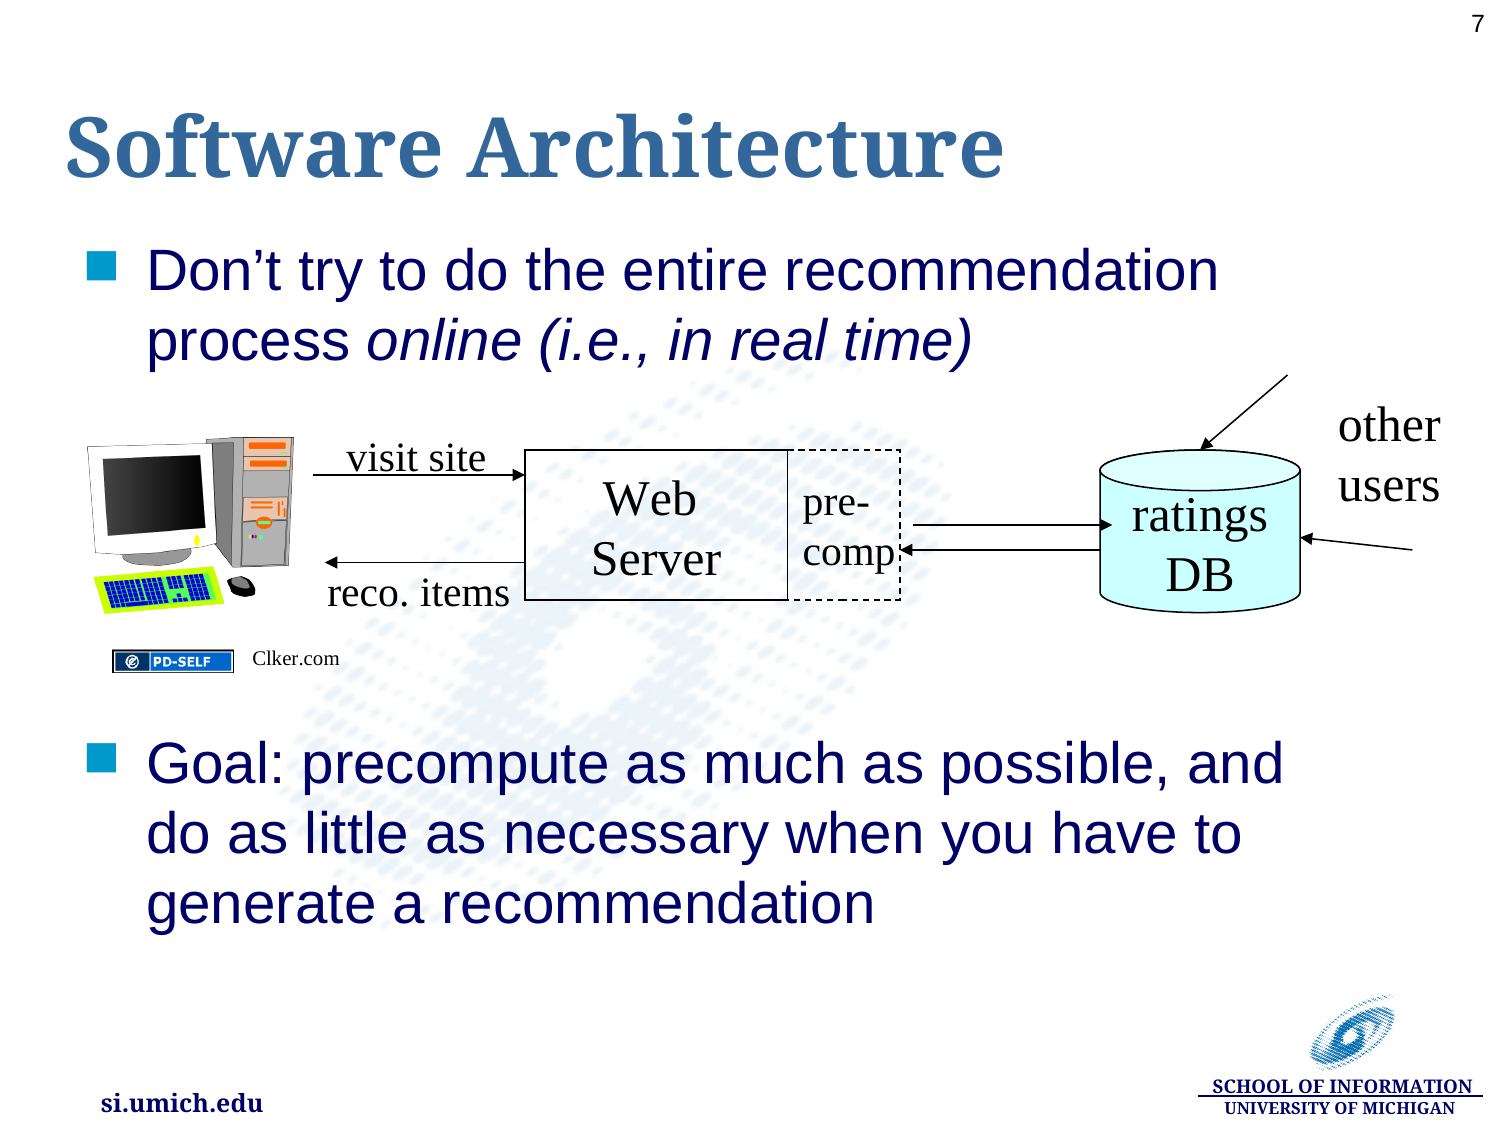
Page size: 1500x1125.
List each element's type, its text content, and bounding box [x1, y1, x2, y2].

picture [87, 437, 294, 614]
text_box visit site [331, 422, 502, 488]
list Don’t try to do the entire recommendation process online (i.e., in real time) Goal: precompute as much as possible, and do as little as necessary when you have to generate a recommendation [75, 224, 1351, 1026]
title Software Architecture [50, 49, 1326, 238]
text_box pre- comp [787, 466, 911, 582]
text_box reco. items [312, 557, 526, 623]
picture [1299, 987, 1401, 1073]
text_box <number> [1337, 0, 1500, 51]
text_box other users [1322, 383, 1457, 519]
text_box ratings DB [1100, 471, 1301, 613]
text_box Web Server [524, 450, 788, 601]
text_box Clker.com [237, 637, 351, 676]
picture [112, 649, 234, 673]
